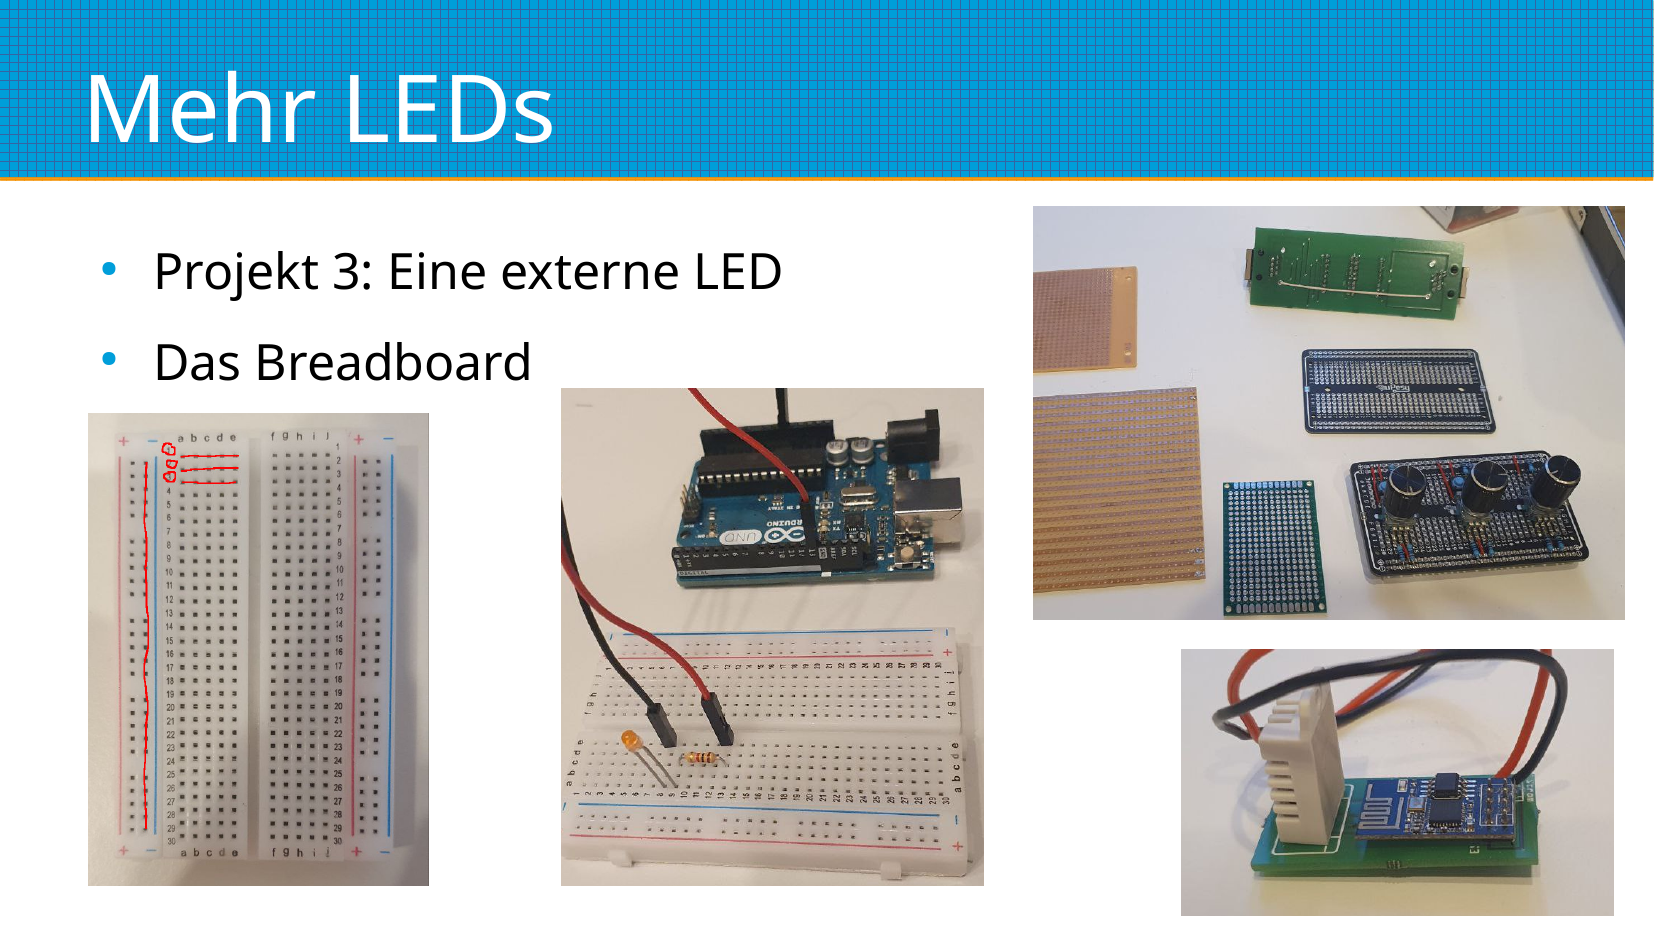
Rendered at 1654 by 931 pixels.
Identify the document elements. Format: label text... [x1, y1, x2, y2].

list Projekt 3: Eine externe LED Das Breadboard [82, 236, 1563, 811]
picture [88, 413, 429, 886]
picture [1181, 649, 1614, 916]
picture [1033, 206, 1625, 620]
picture [561, 388, 984, 886]
title Mehr LEDs [82, 14, 1571, 171]
